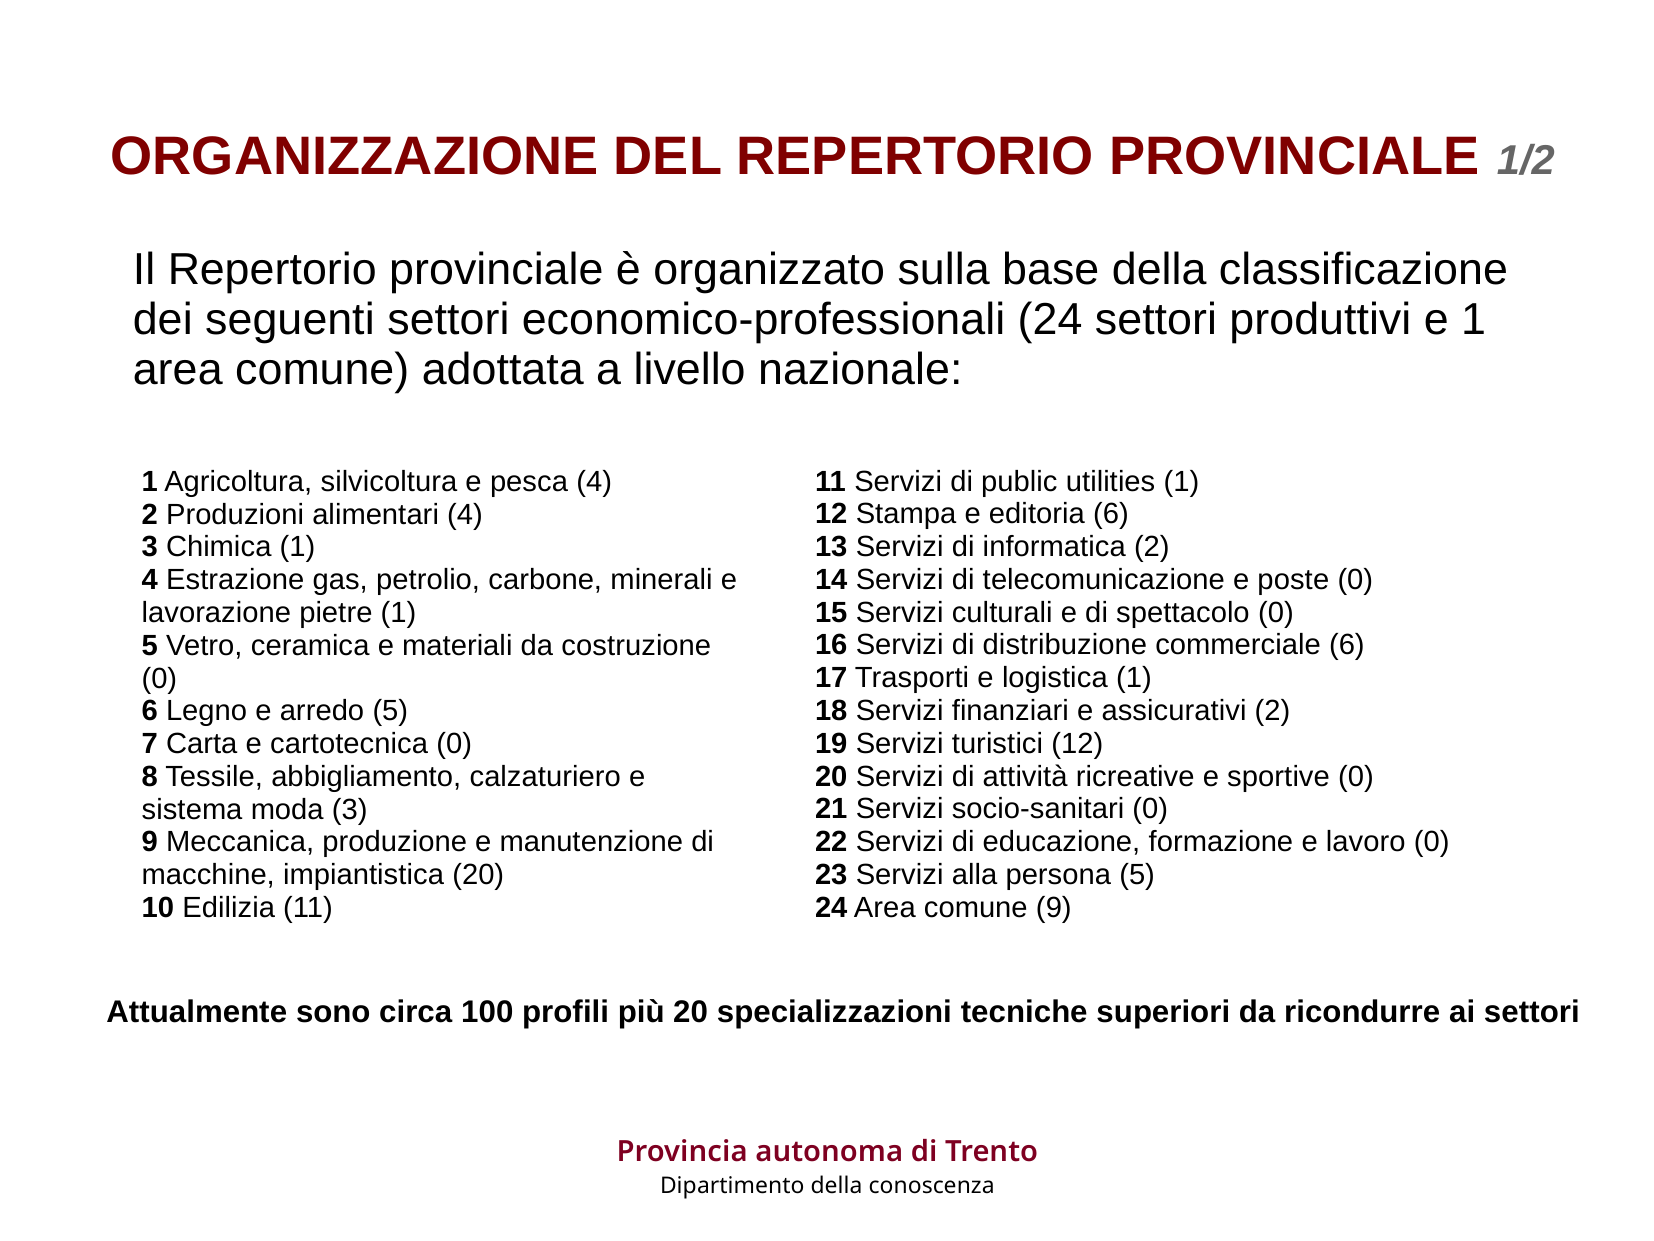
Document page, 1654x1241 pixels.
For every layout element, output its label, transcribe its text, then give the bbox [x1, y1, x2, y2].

list [70, 248, 1524, 960]
title 1 Agricoltura, silvicoltura e pesca (4) 2 Produzioni alimentari (4) 3 Chimica (1) 4 Estrazione gas, petrolio, carbone, minerali e lavorazione pietre (1) 5 Vetro, ceramica e materiali da costruzione (0) 6 Legno e arredo (5) 7 Carta e cartotecnica (0) 8 Tessile, abbigliamento, calzaturiero e sistema moda (3) 9 Meccanica, produzione e manutenzione di macchine, impiantistica (20) 10 Edilizia (11) [141, 419, 745, 960]
title 11 Servizi di public utilities (1) 12 Stampa e editoria (6) 13 Servizi di informatica (2) 14 Servizi di telecomunicazione e poste (0) 15 Servizi culturali e di spettacolo (0) 16 Servizi di distribuzione commerciale (6) 17 Trasporti e logistica (1) 18 Servizi finanziari e assicurativi (2) 19 Servizi turistici (12) 20 Servizi di attività ricreative e sportive (0) 21 Servizi socio-sanitari (0) 22 Servizi di educazione, formazione e lavoro (0) 23 Servizi alla persona (5) 24 Area comune (9) [814, 419, 1453, 960]
title Attualmente sono circa 100 profili più 20 specializzazioni tecniche superiori da ricondurre ai settori [70, 960, 1583, 1063]
title ORGANIZZAZIONE DEL REPERTORIO PROVINCIALE 1/2 [82, 81, 1583, 232]
list Il Repertorio provinciale è organizzato sulla base della classificazione dei seguenti settori economico-professionali (24 settori produttivi e 1 area comune) adottata a livello nazionale: [118, 236, 1571, 402]
